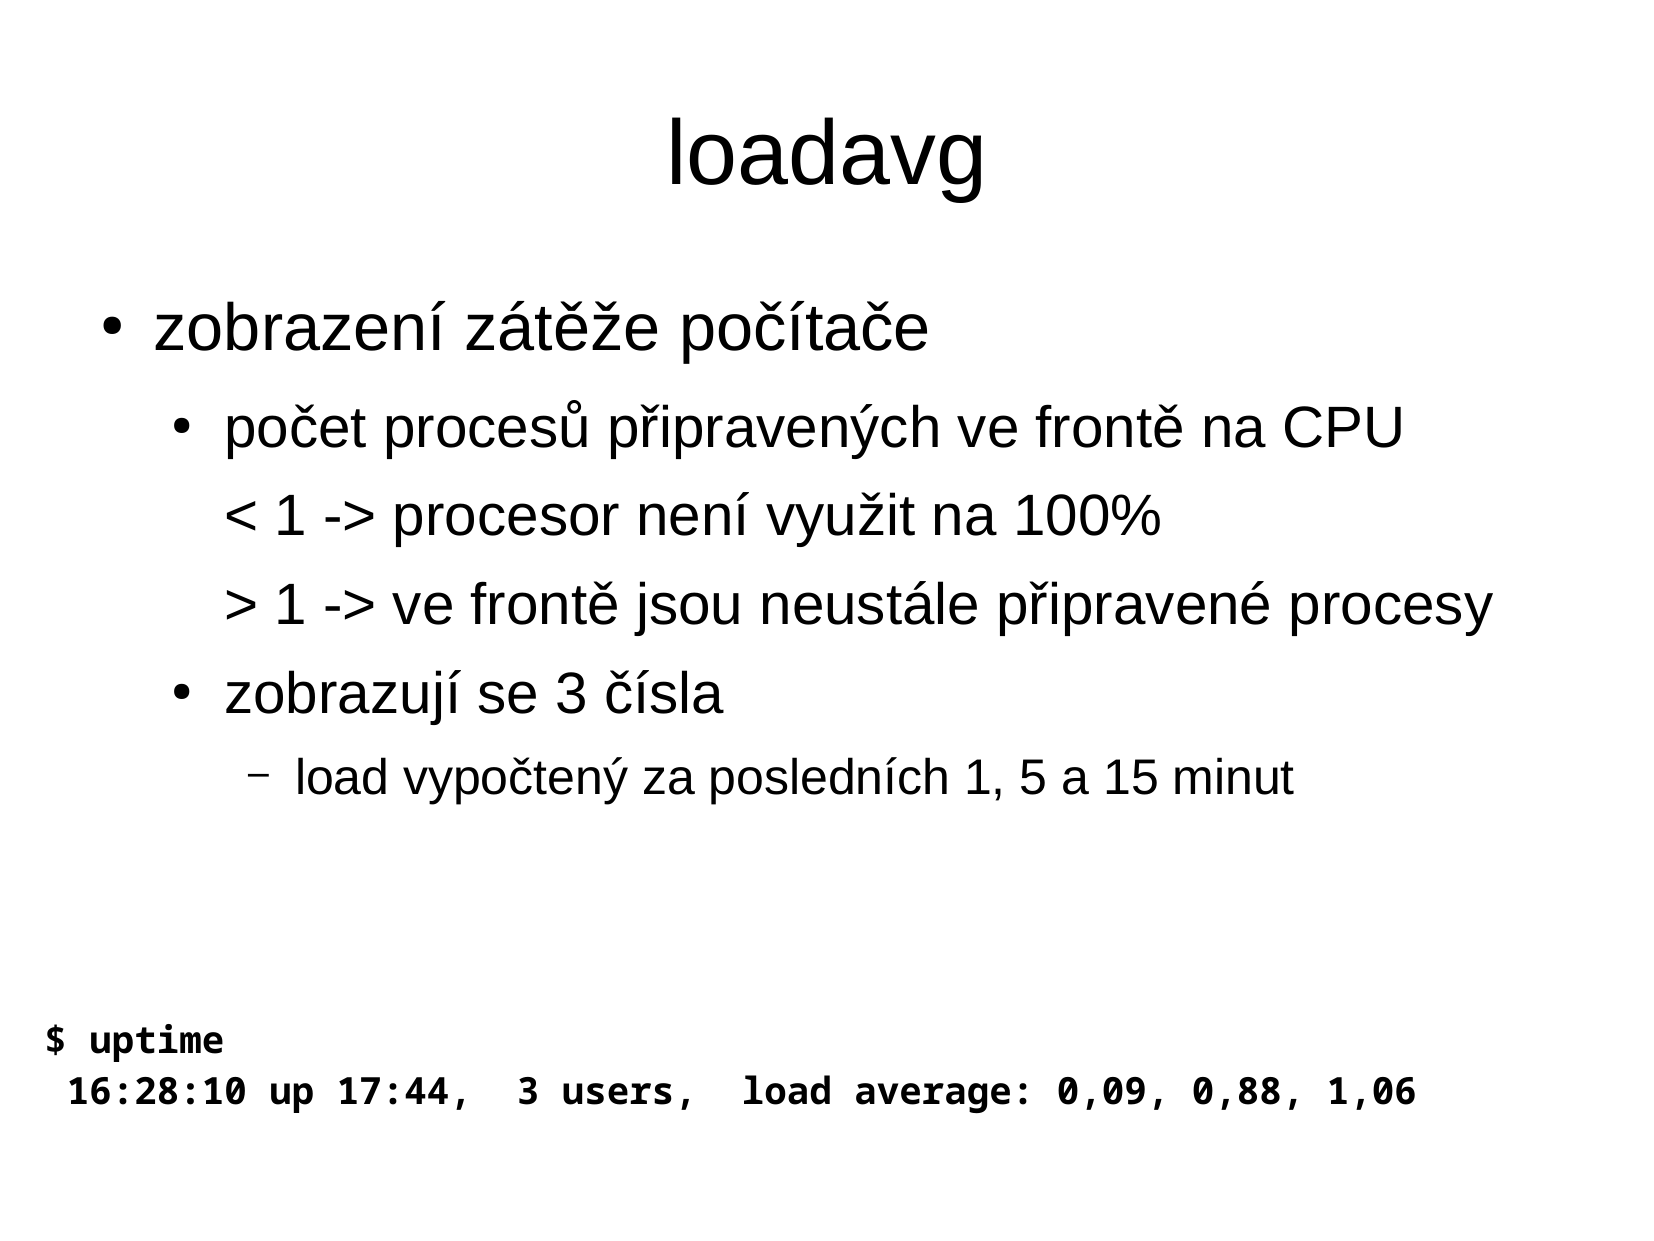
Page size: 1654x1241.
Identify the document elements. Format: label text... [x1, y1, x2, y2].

title loadavg [82, 49, 1571, 257]
list zobrazení zátěže počítače počet procesů připravených ve frontě na CPU < 1 -> procesor není využit na 100% > 1 -> ve frontě jsou neustále připravené procesy zobrazují se 3 čísla load vypočtený za posledních 1, 5 a 15 minut [82, 290, 1571, 1006]
text_box $ uptime 16:28:10 up 17:44, 3 users, load average: 0,09, 0,88, 1,06 [29, 1006, 1595, 1111]
